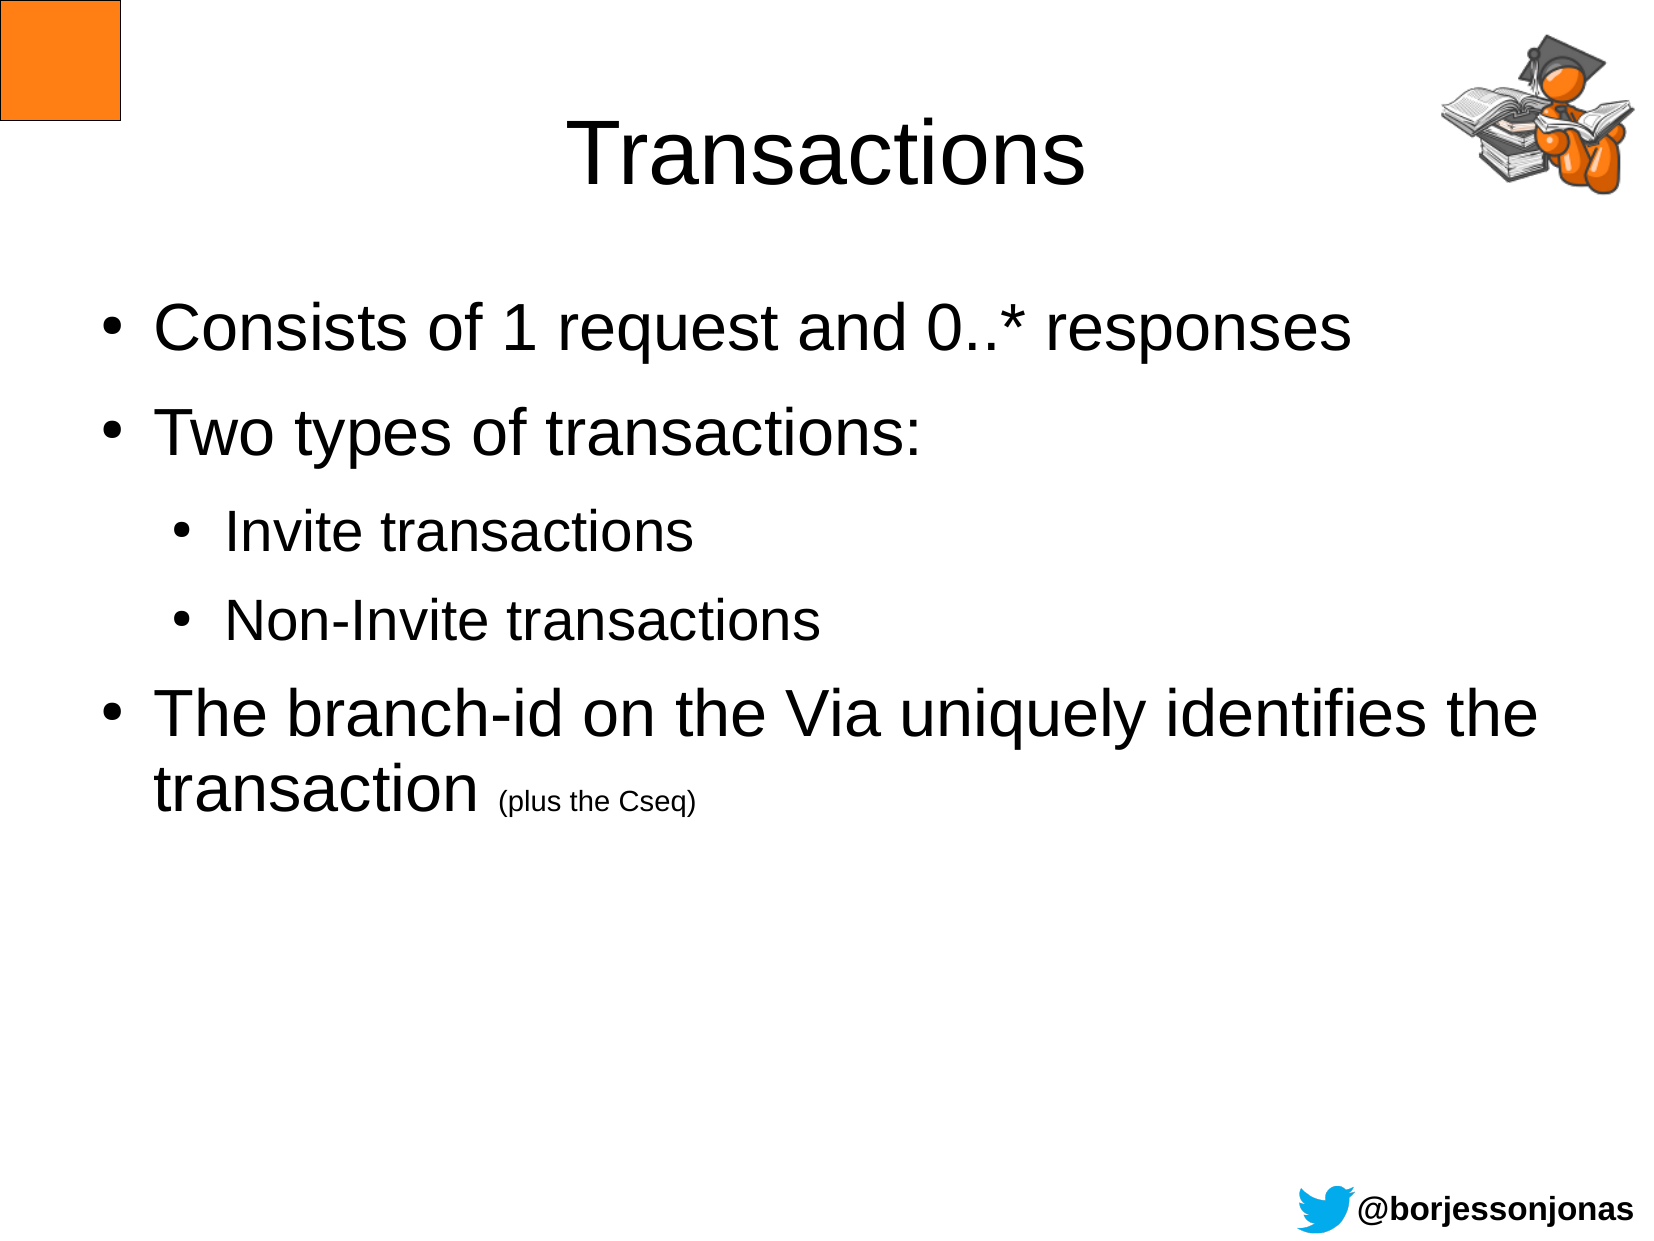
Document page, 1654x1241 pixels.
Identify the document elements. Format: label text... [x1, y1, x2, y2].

picture [1277, 1160, 1375, 1241]
title Transactions [82, 49, 1571, 257]
picture [1440, 18, 1636, 214]
list Consists of 1 request and 0..* responses Two types of transactions: Invite transactions Non-Invite transactions The branch-id on the Via uniquely identifies the transaction (plus the Cseq) [82, 290, 1571, 1109]
